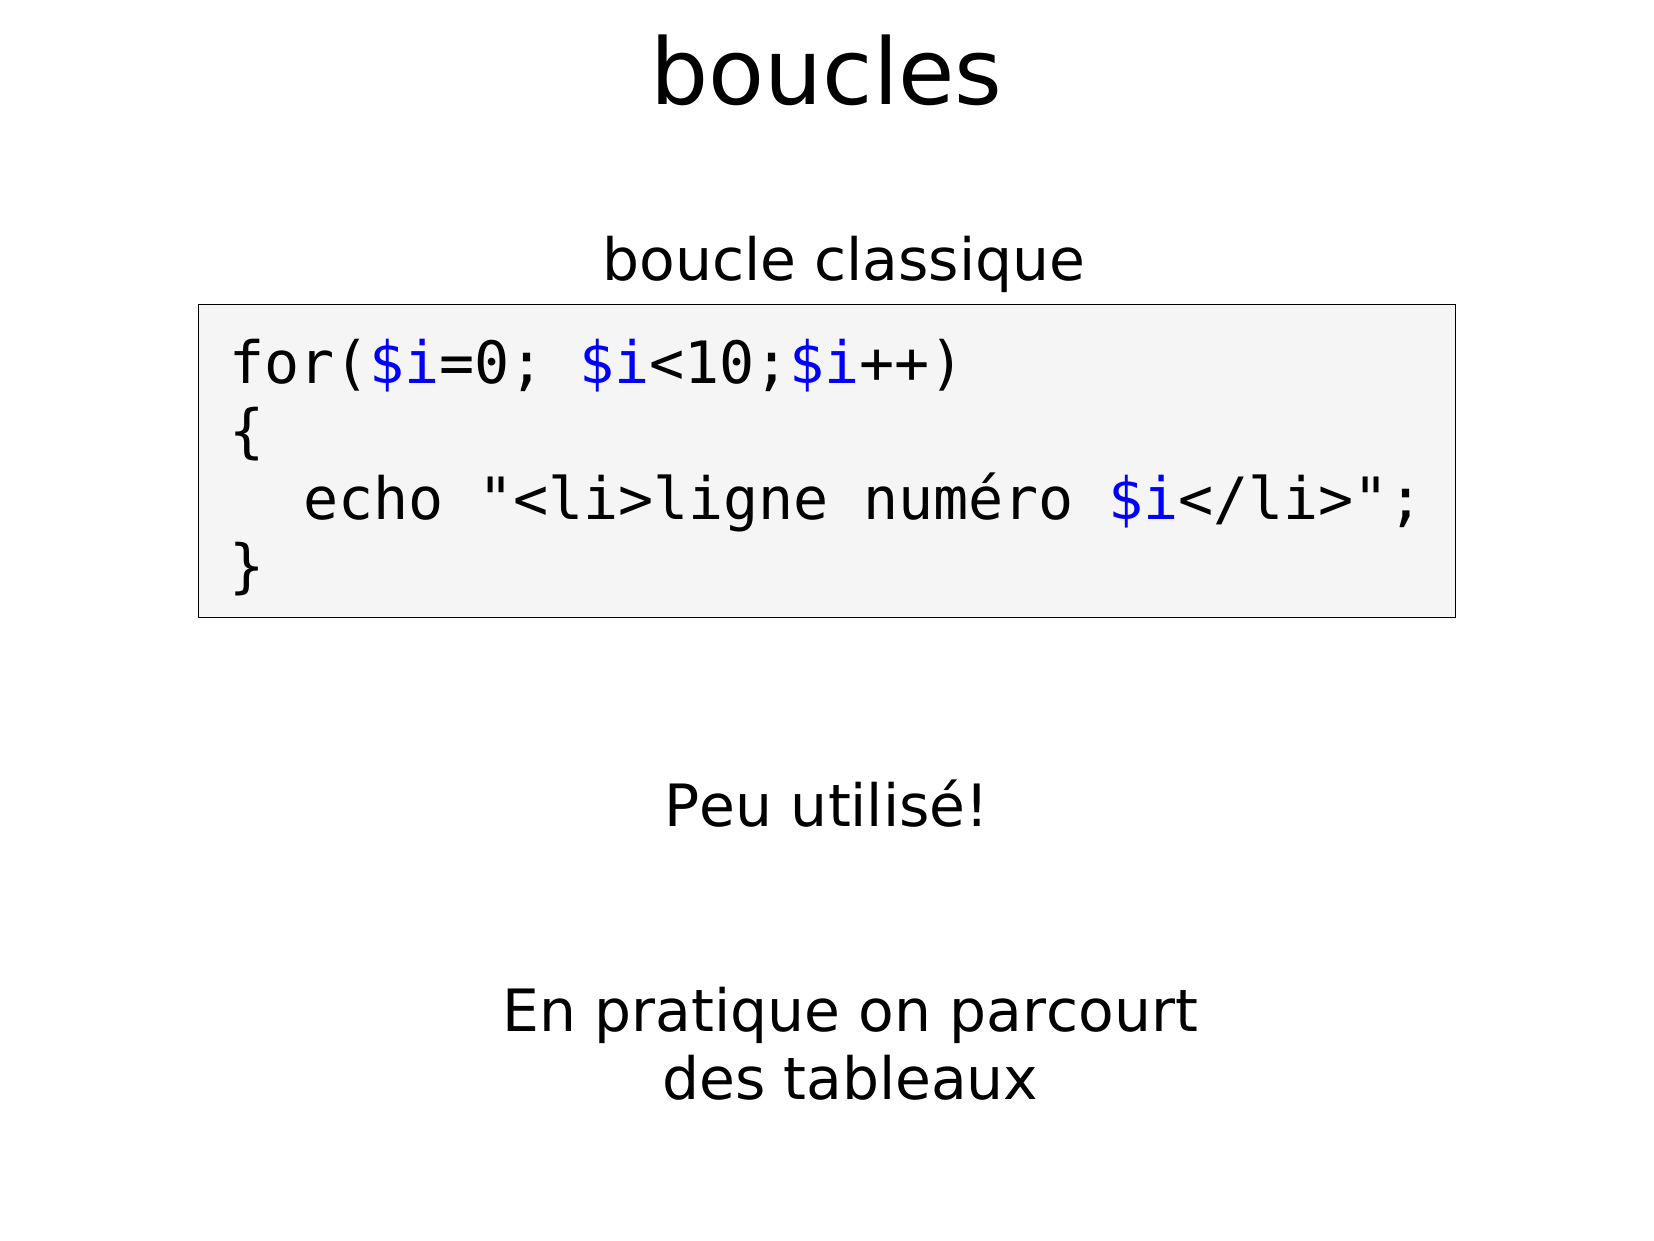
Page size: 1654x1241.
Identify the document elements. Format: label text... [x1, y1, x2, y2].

title boucles [0, 11, 1654, 134]
text_box boucle classique [602, 226, 1085, 295]
text_box En pratique on parcourt des tableaux [502, 977, 1128, 1114]
text_box [198, 304, 1456, 618]
text_box for($i=0; $i<10;$i++) { echo "<li>ligne numéro $i</li>"; } [229, 329, 1424, 601]
text_box Peu utilisé! [664, 772, 957, 840]
